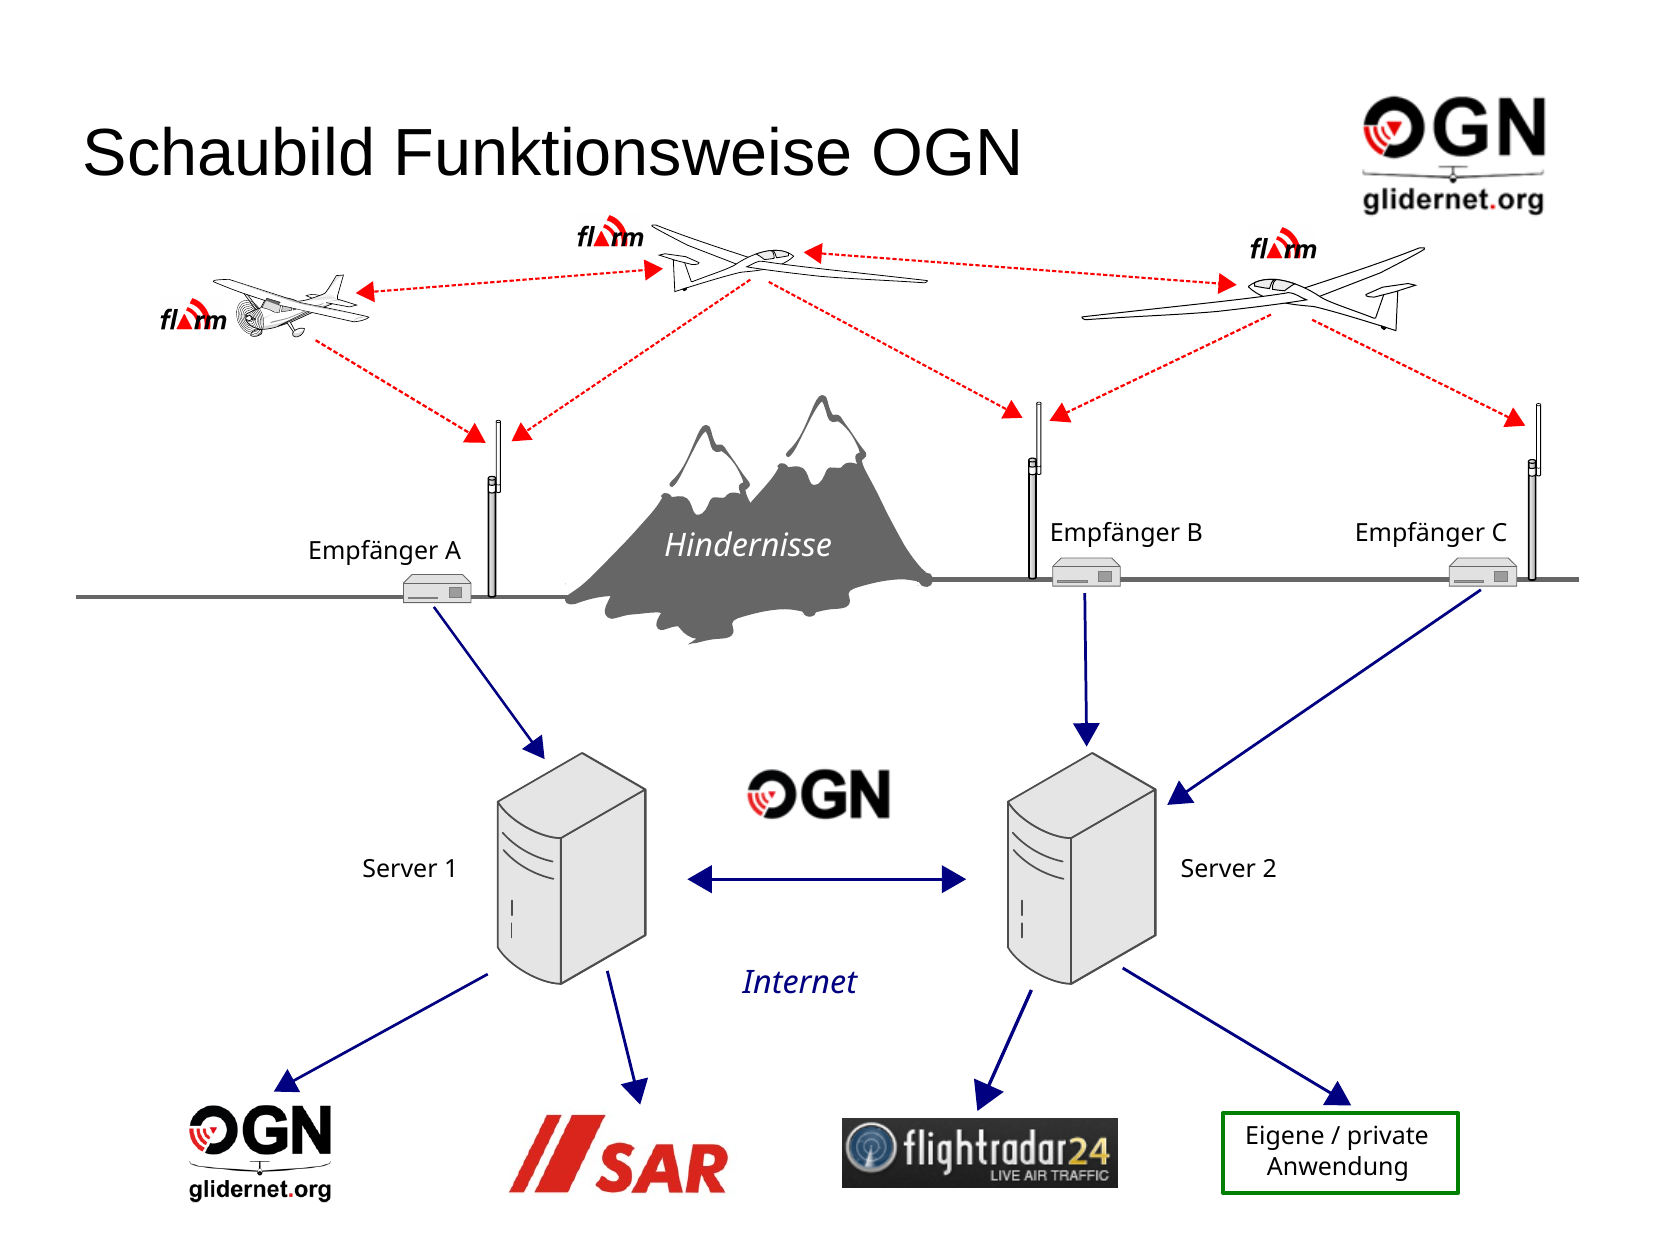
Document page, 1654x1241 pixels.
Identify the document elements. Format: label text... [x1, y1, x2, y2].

title Schaubild Funktionsweise OGN [82, 48, 1337, 212]
picture [70, 34, 1583, 1241]
